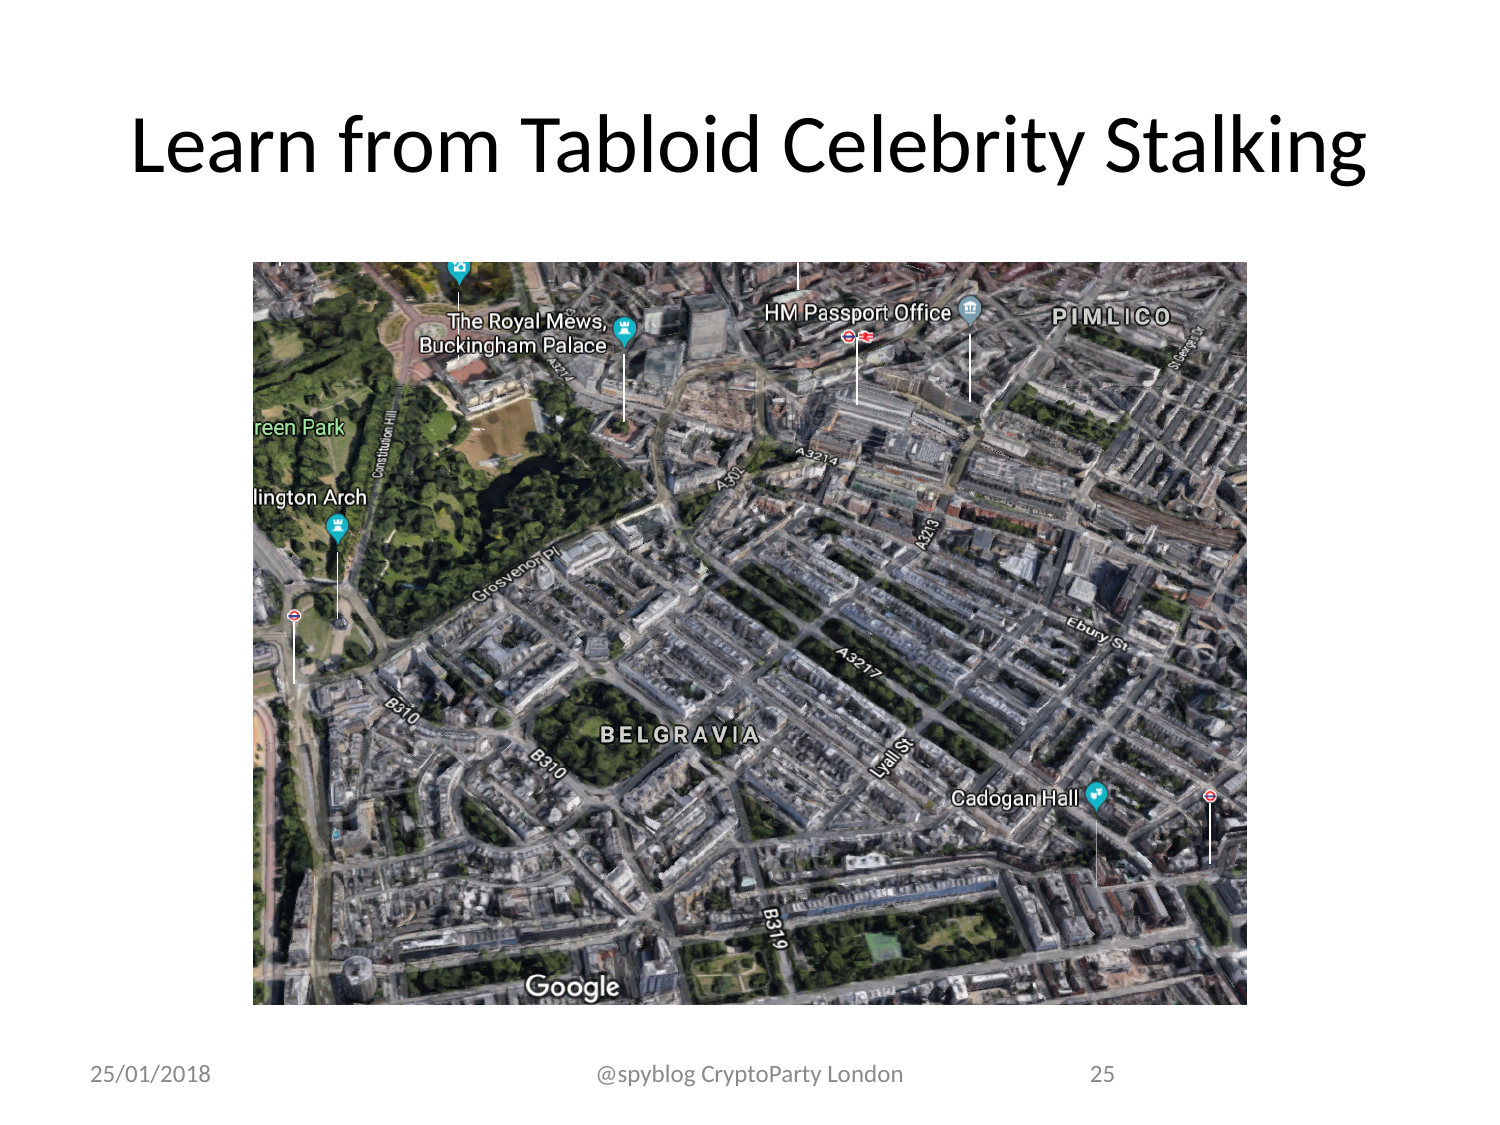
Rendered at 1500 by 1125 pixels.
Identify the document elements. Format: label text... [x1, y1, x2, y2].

text_box @spyblog CryptoParty London [512, 1042, 988, 1103]
picture [253, 262, 1247, 1005]
text_box ‹#› [1074, 1042, 1426, 1103]
title Learn from Tabloid Celebrity Stalking [75, 45, 1426, 233]
text_box 25/01/2018 [75, 1042, 426, 1103]
